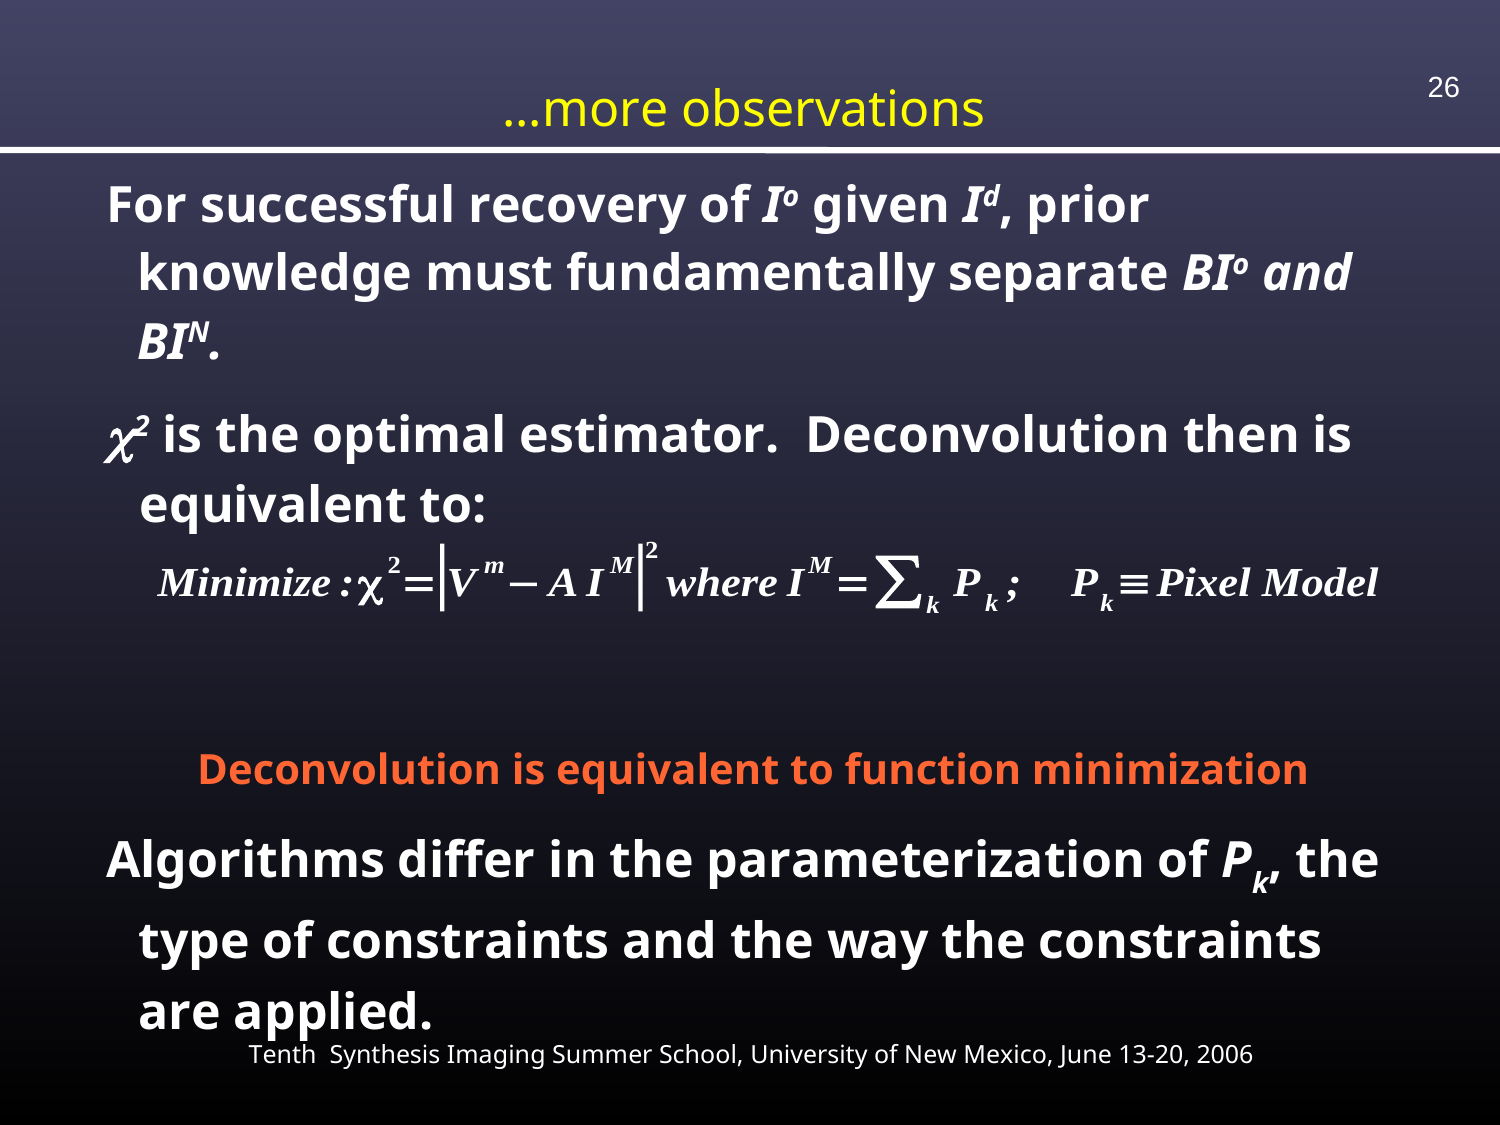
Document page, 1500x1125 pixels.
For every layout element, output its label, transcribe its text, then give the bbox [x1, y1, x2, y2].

chart [144, 529, 1390, 622]
subtitle For successful recovery of Io given Id, prior knowledge must fundamentally separate BIo and BIN. c2 is the optimal estimator. Deconvolution then is equivalent to: Deconvolution is equivalent to function minimization Algorithms differ in the parameterization of Pk, the type of constraints and the way the constraints are applied. [106, 169, 1382, 1003]
title ...more observations [112, 62, 1375, 151]
